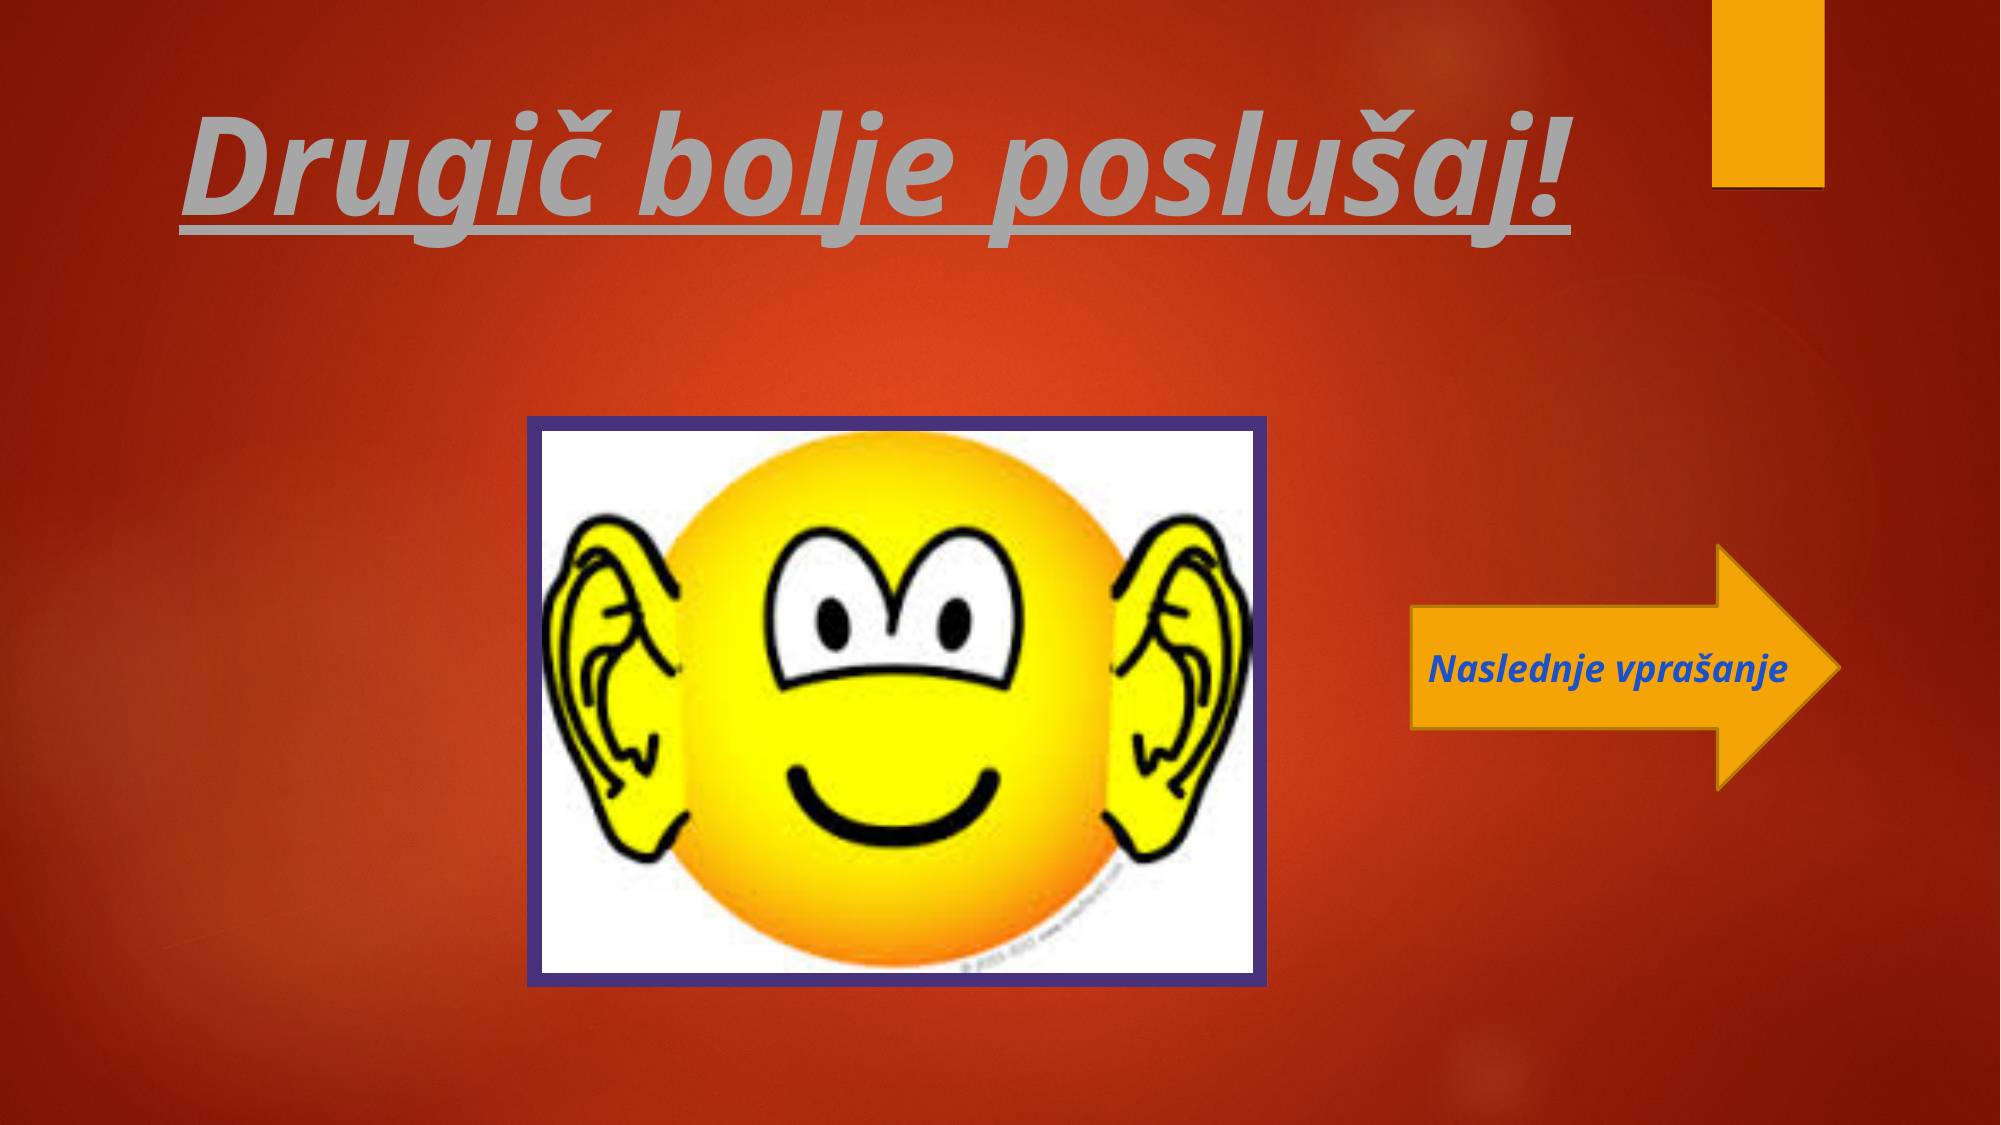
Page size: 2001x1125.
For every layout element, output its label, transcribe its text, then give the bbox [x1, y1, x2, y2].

picture [0, 0, 2001, 1125]
text_box [1411, 545, 1810, 791]
text_box Naslednje vprašanje [1413, 637, 1838, 698]
title Drugič bolje poslušaj! [29, 70, 1720, 300]
